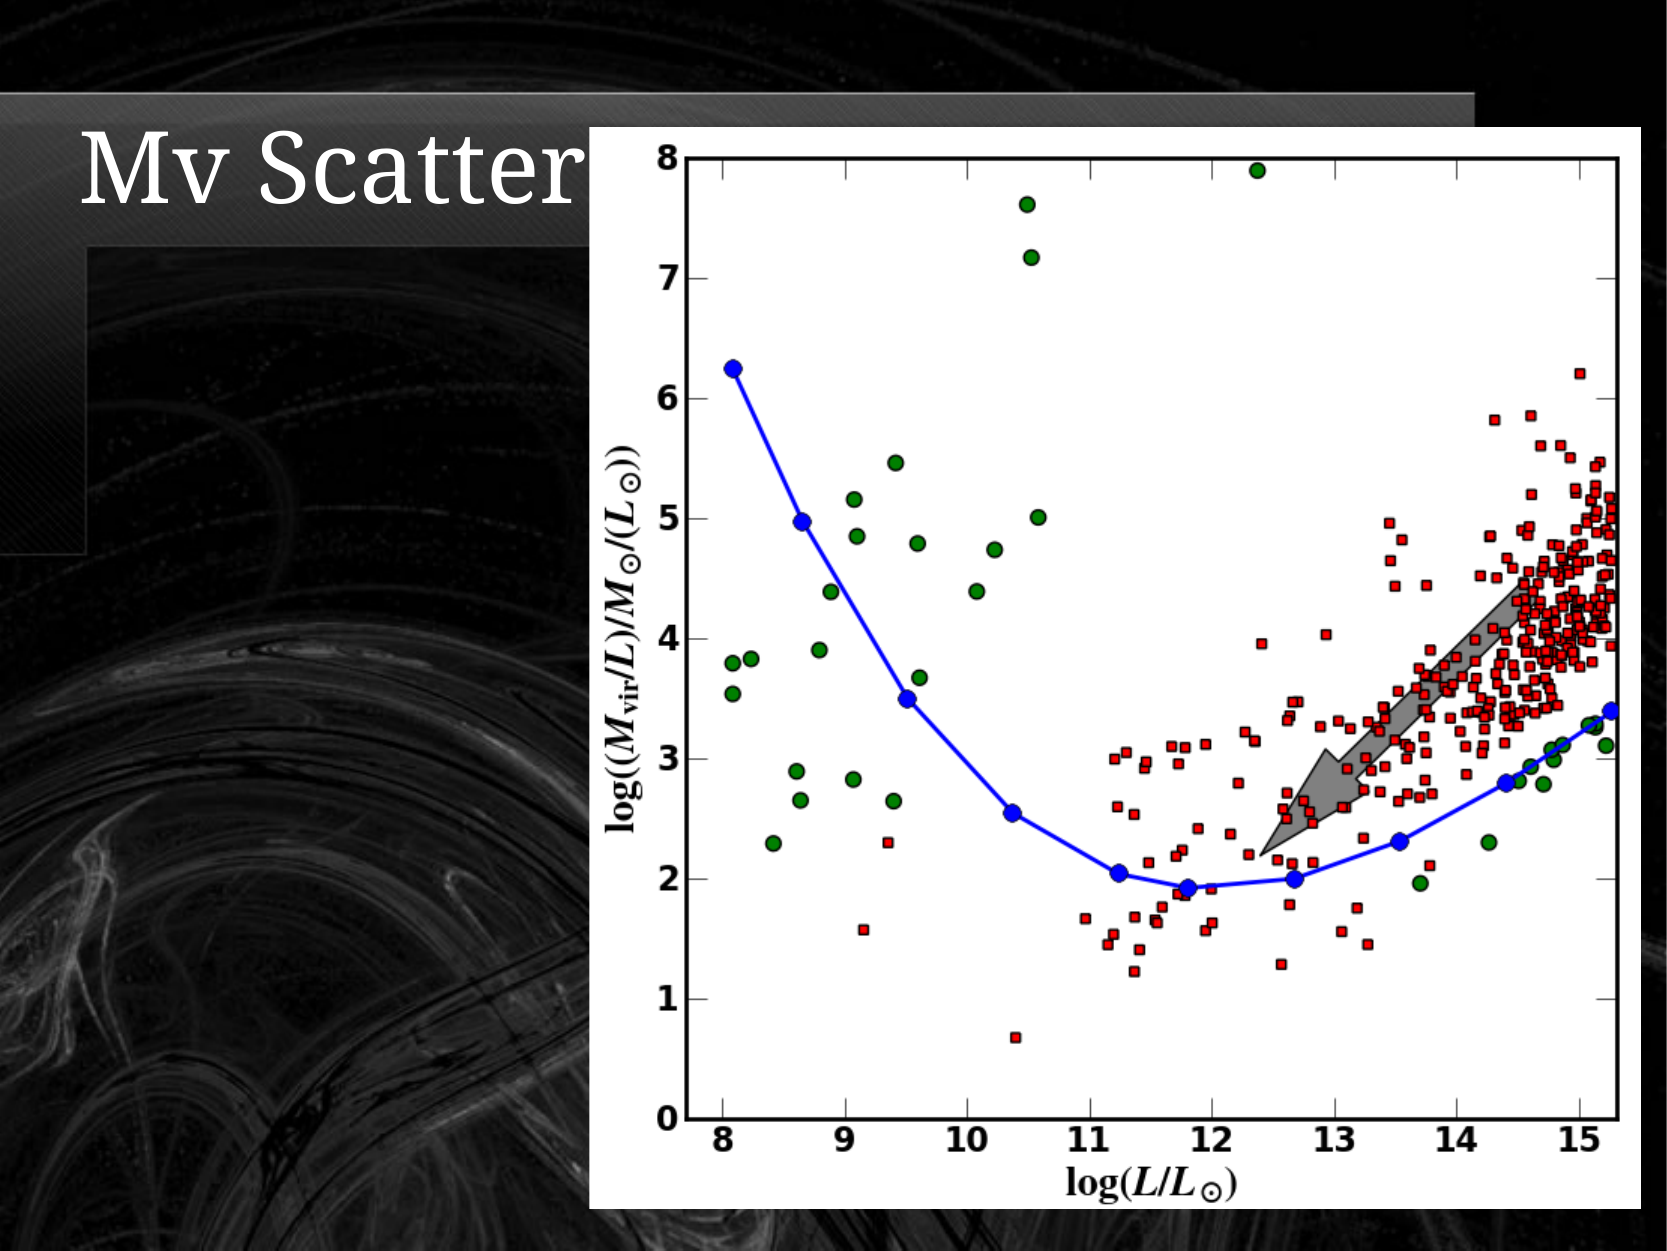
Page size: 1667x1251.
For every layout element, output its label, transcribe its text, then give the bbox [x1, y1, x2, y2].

title Mv Scatter [78, 99, 1665, 250]
picture [0, 0, 1667, 1251]
